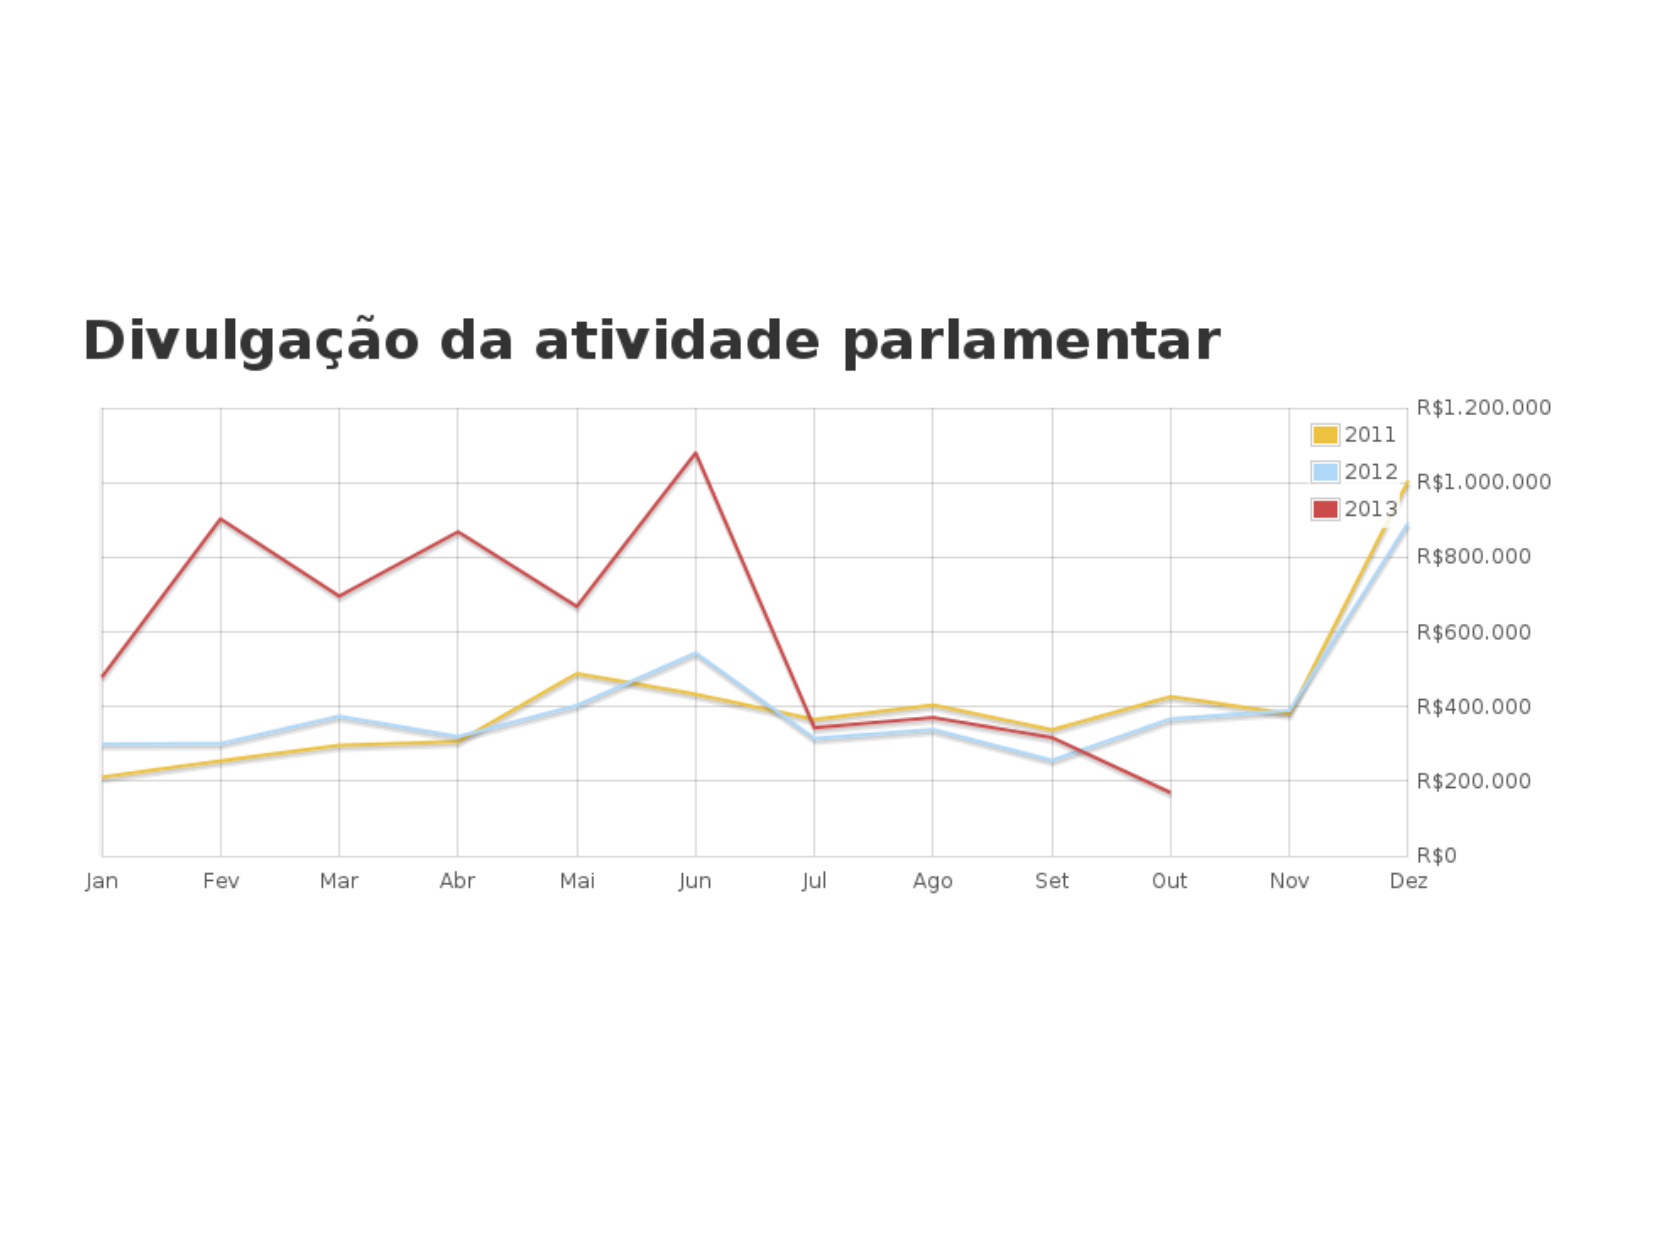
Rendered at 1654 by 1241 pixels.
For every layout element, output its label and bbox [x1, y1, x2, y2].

picture [70, 295, 1571, 907]
